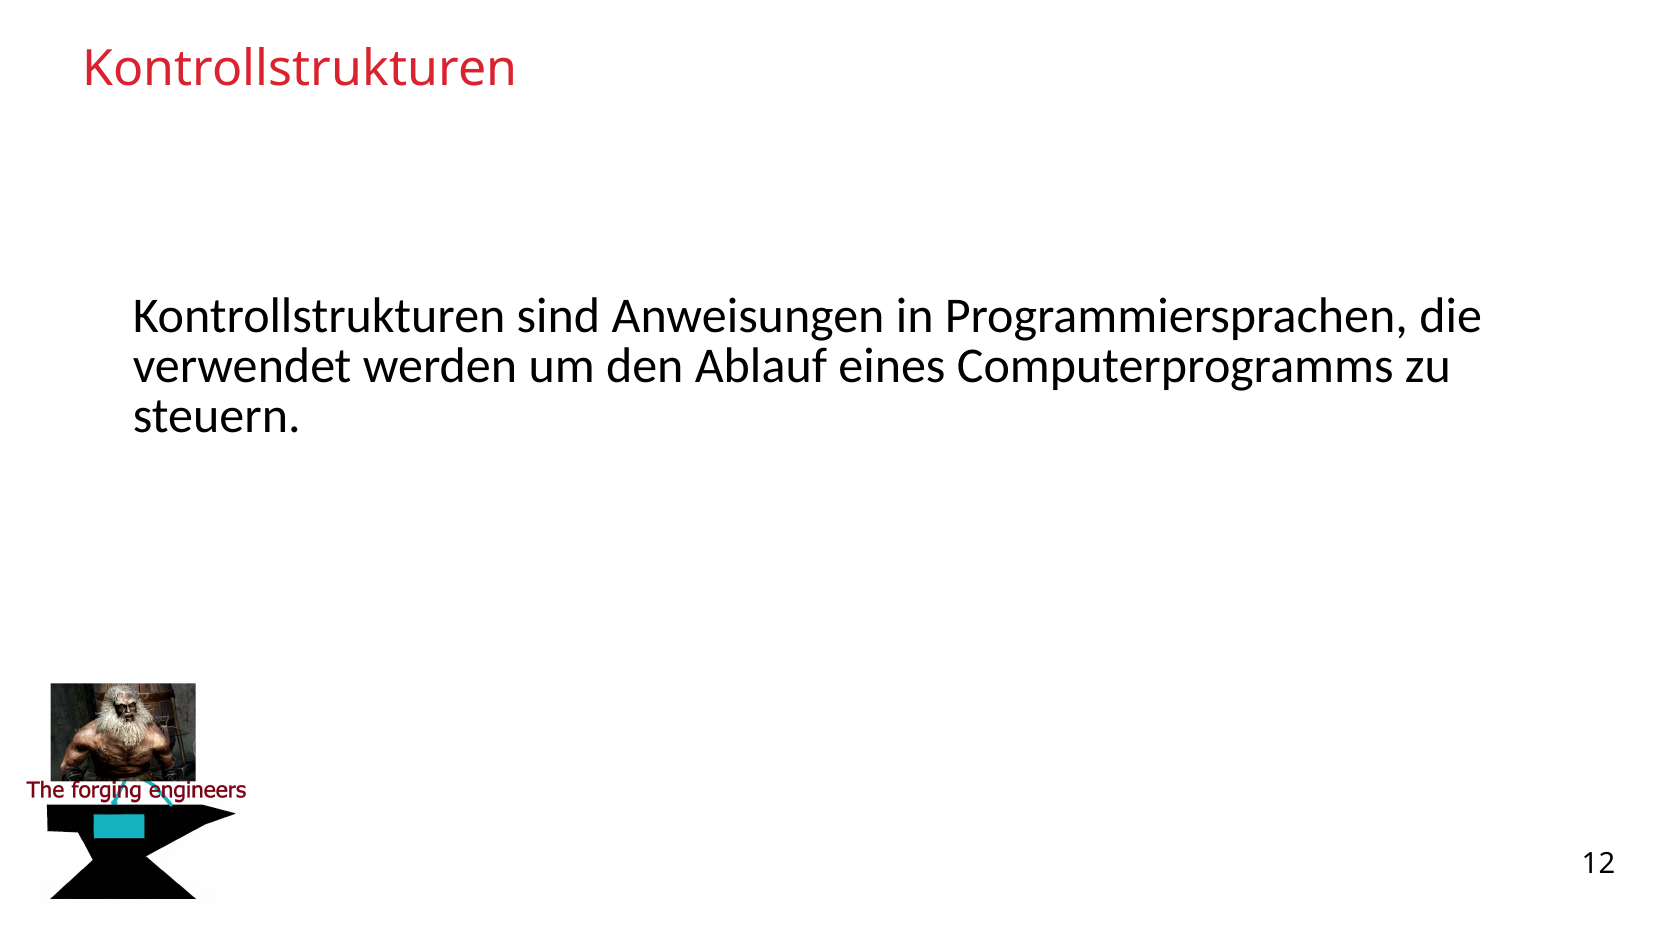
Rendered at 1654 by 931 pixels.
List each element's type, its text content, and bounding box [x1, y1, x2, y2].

picture [17, 679, 254, 916]
title Kontrollstrukturen [82, 37, 1571, 95]
text_box Kontrollstrukturen sind Anweisungen in Programmiersprachen, die verwendet werden um den Ablauf eines Computerprogramms zu steuern. [118, 287, 1571, 488]
